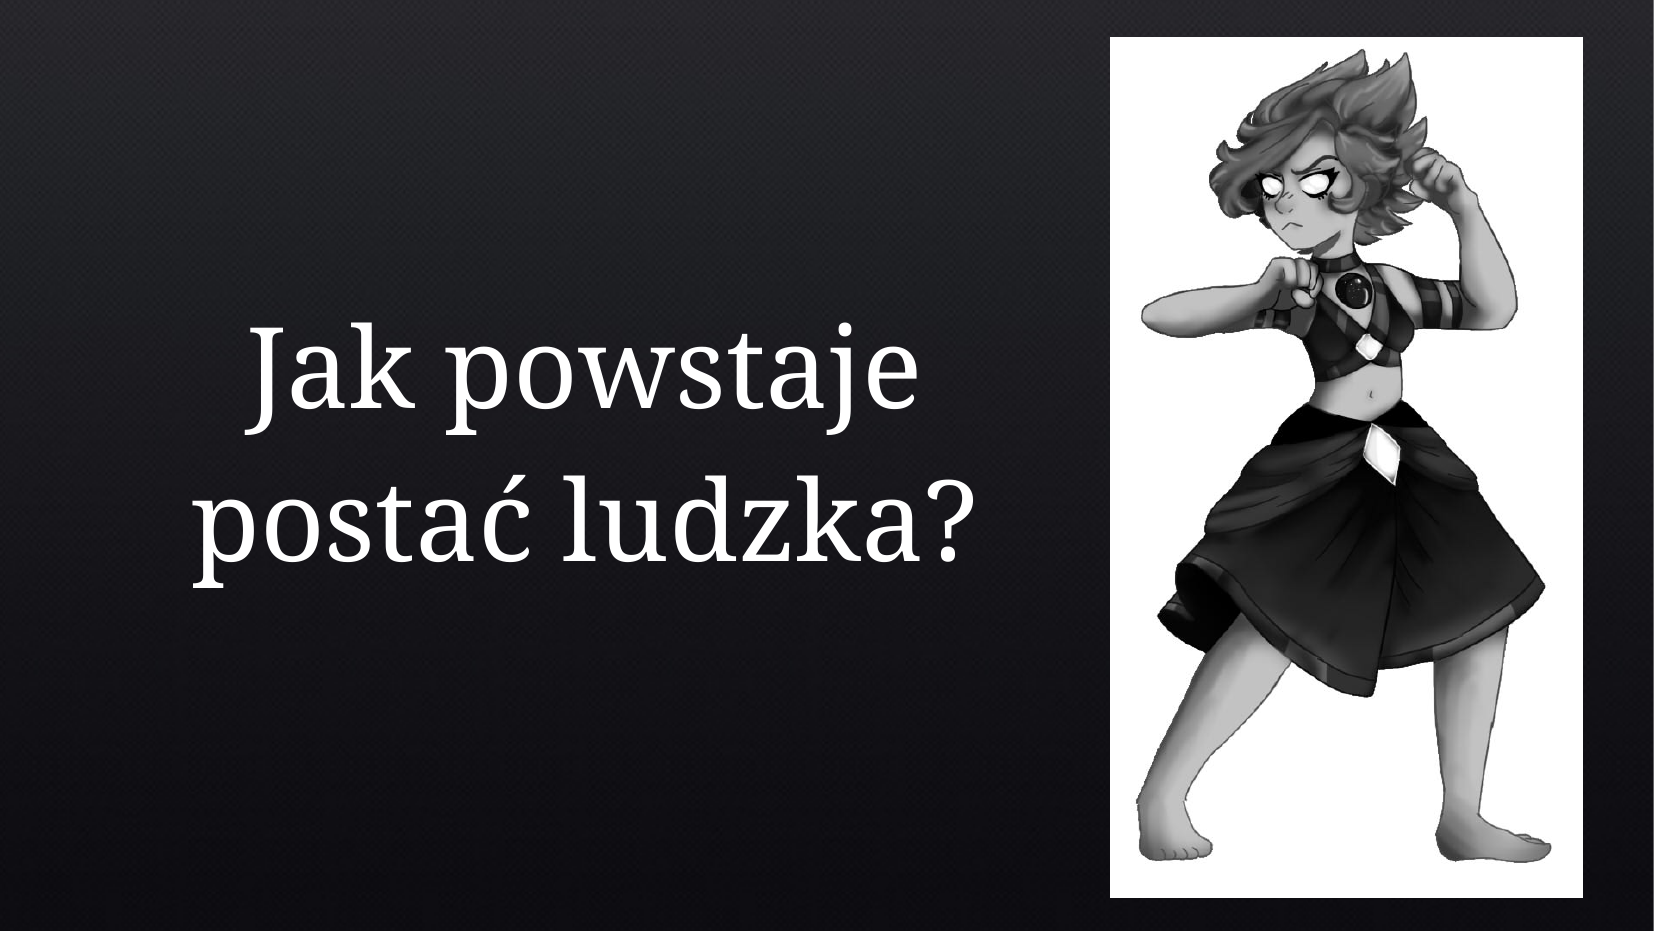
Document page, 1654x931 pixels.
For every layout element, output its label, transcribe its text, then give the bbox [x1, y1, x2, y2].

picture [0, 0, 1654, 931]
title Jak powstaje postać ludzka? [94, 304, 1075, 579]
